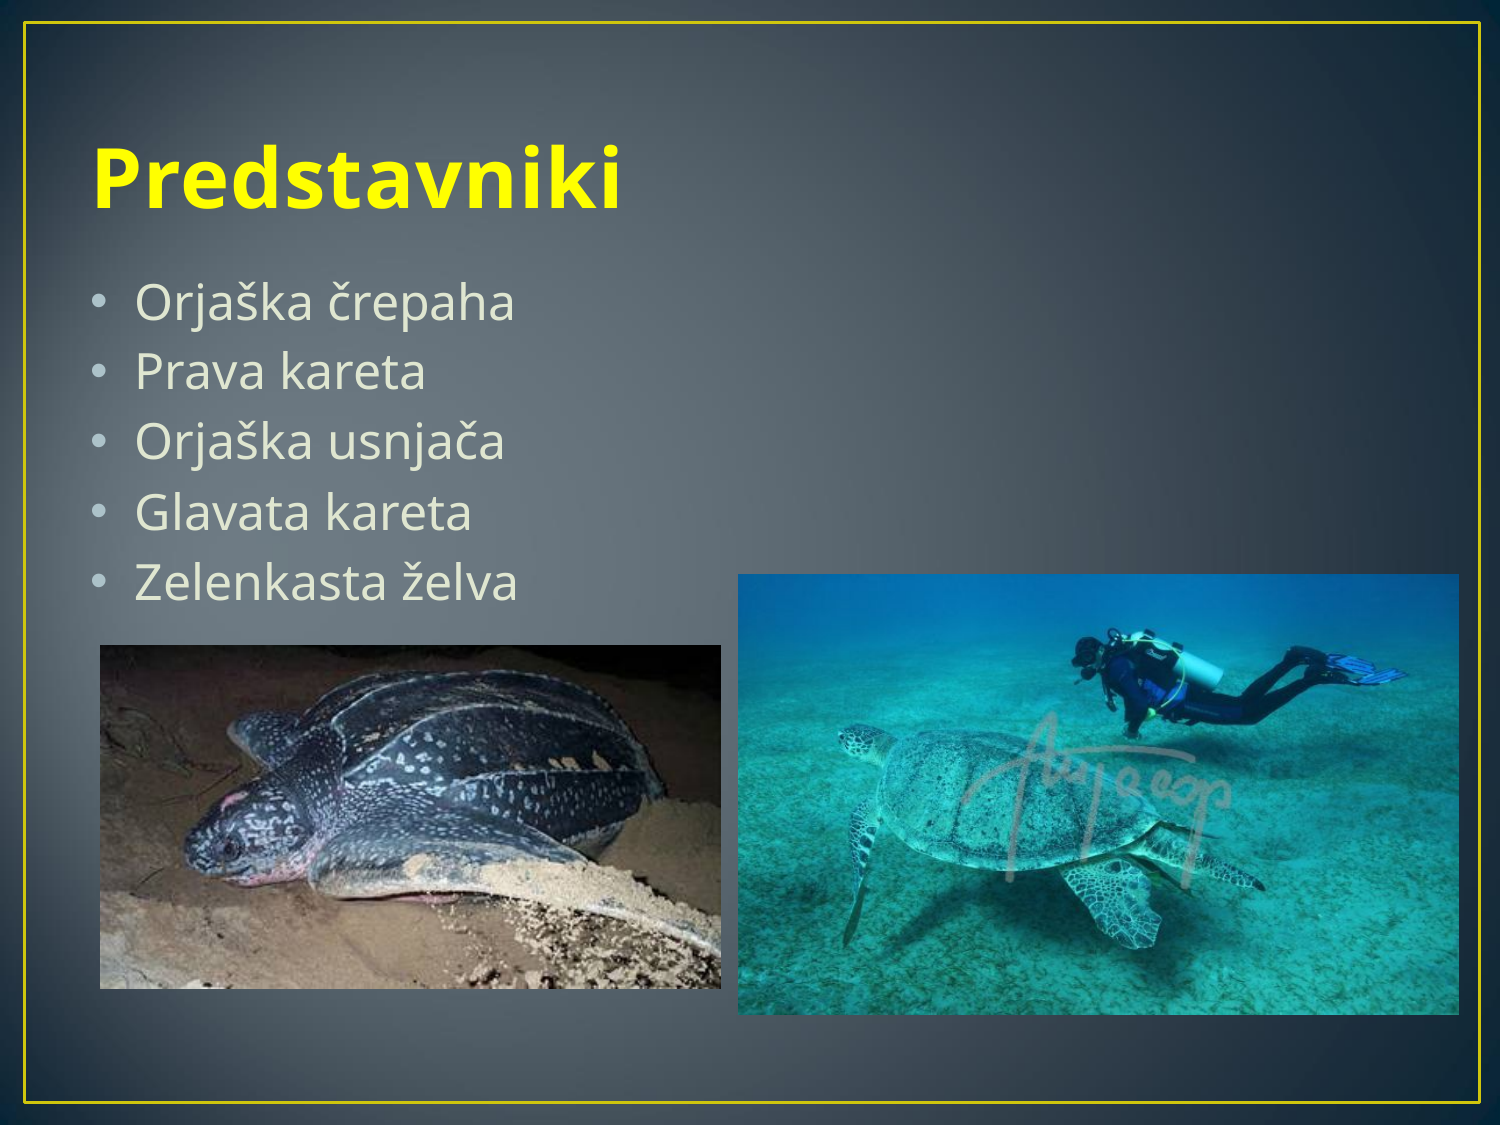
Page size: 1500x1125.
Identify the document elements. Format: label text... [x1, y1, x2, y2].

list Orjaška črepaha Prava kareta Orjaška usnjača Glavata kareta Zelenkasta želva [75, 262, 1425, 1005]
picture [0, 0, 1500, 1125]
title Predstavniki [75, 45, 1425, 233]
